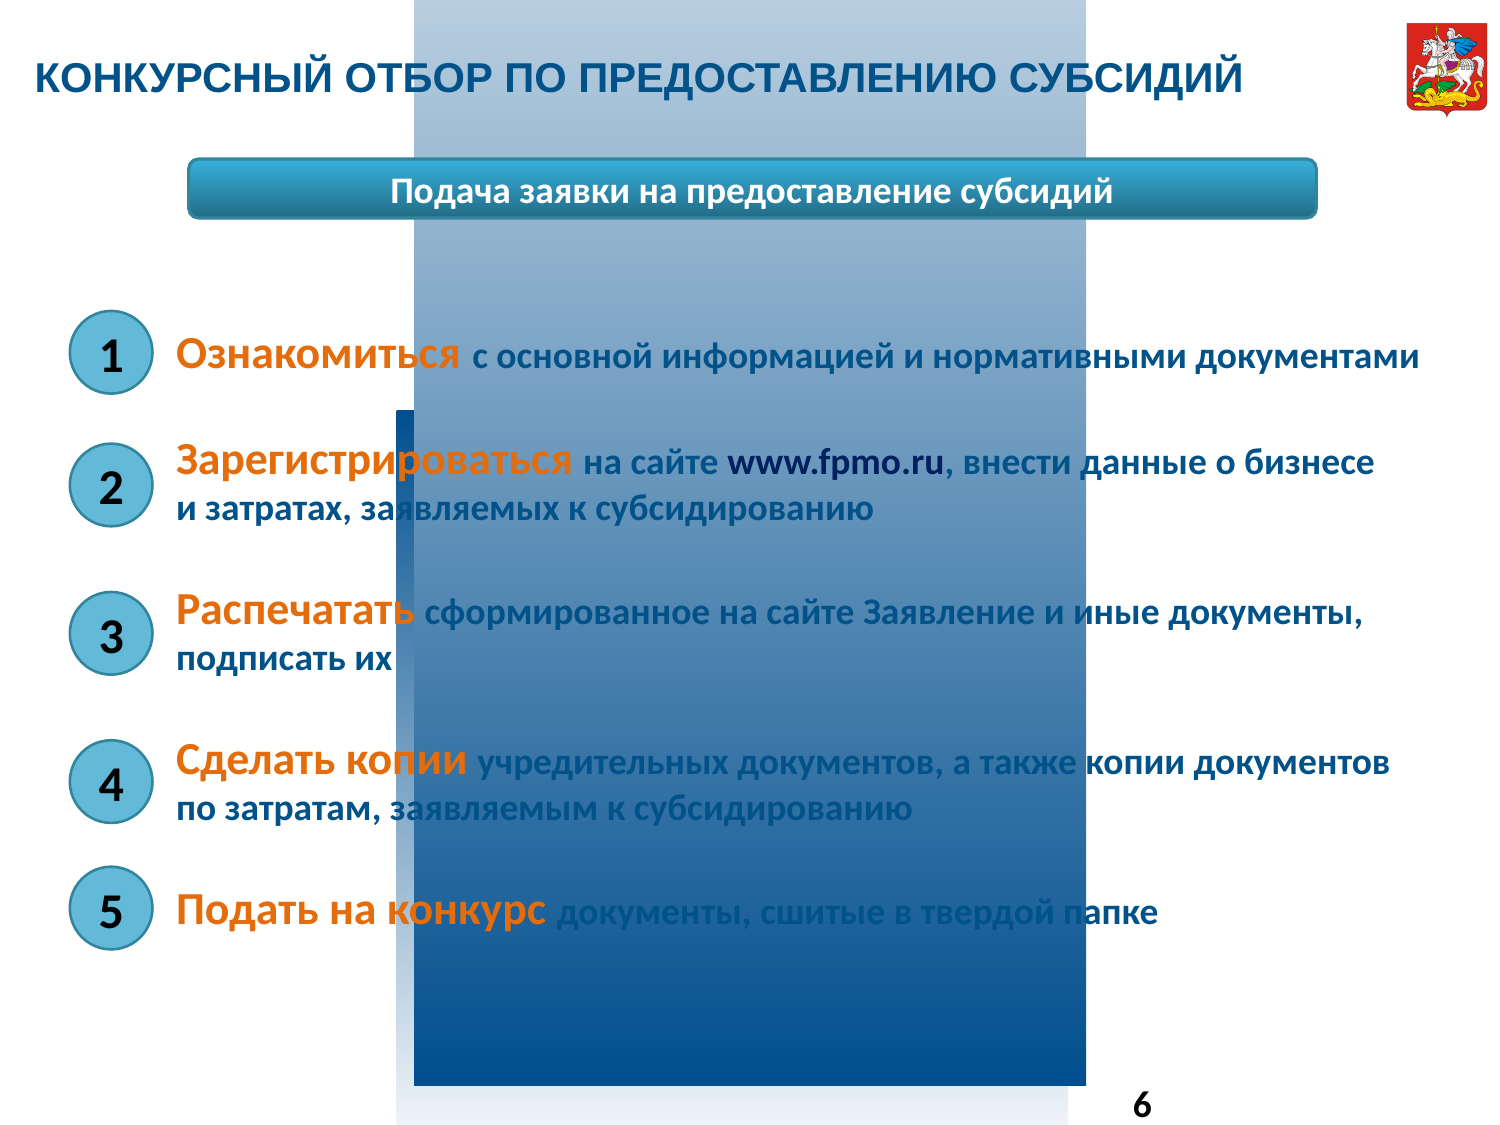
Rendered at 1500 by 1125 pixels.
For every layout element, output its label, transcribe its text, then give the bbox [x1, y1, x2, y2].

text_box 5 [69, 866, 153, 950]
text_box 3 [69, 591, 153, 675]
picture [1406, 22, 1490, 121]
text_box 1 [69, 310, 153, 394]
text_box Ознакомиться с основной информацией и нормативными документами Зарегистрироваться на сайте www.fpmo.ru, внести данные о бизнесе и затратах, заявляемых к субсидированию Распечатать сформированное на сайте Заявление и иные документы, подписать их Сделать копии учредительных документов, а также копии документов по затратам, заявляемым к субсидированию Подать на конкурс документы, сшитые в твердой папке [161, 310, 1439, 941]
text_box 2 [69, 443, 153, 527]
text_box Подача заявки на предоставление субсидий [188, 158, 1317, 219]
slide_number <номер> [1118, 1072, 1469, 1114]
text_box 4 [69, 740, 153, 823]
title КОНКУРСНЫЙ ОТБОР ПО ПРЕДОСТАВЛЕНИЮ СУБСИДИЙ [19, 43, 1406, 94]
